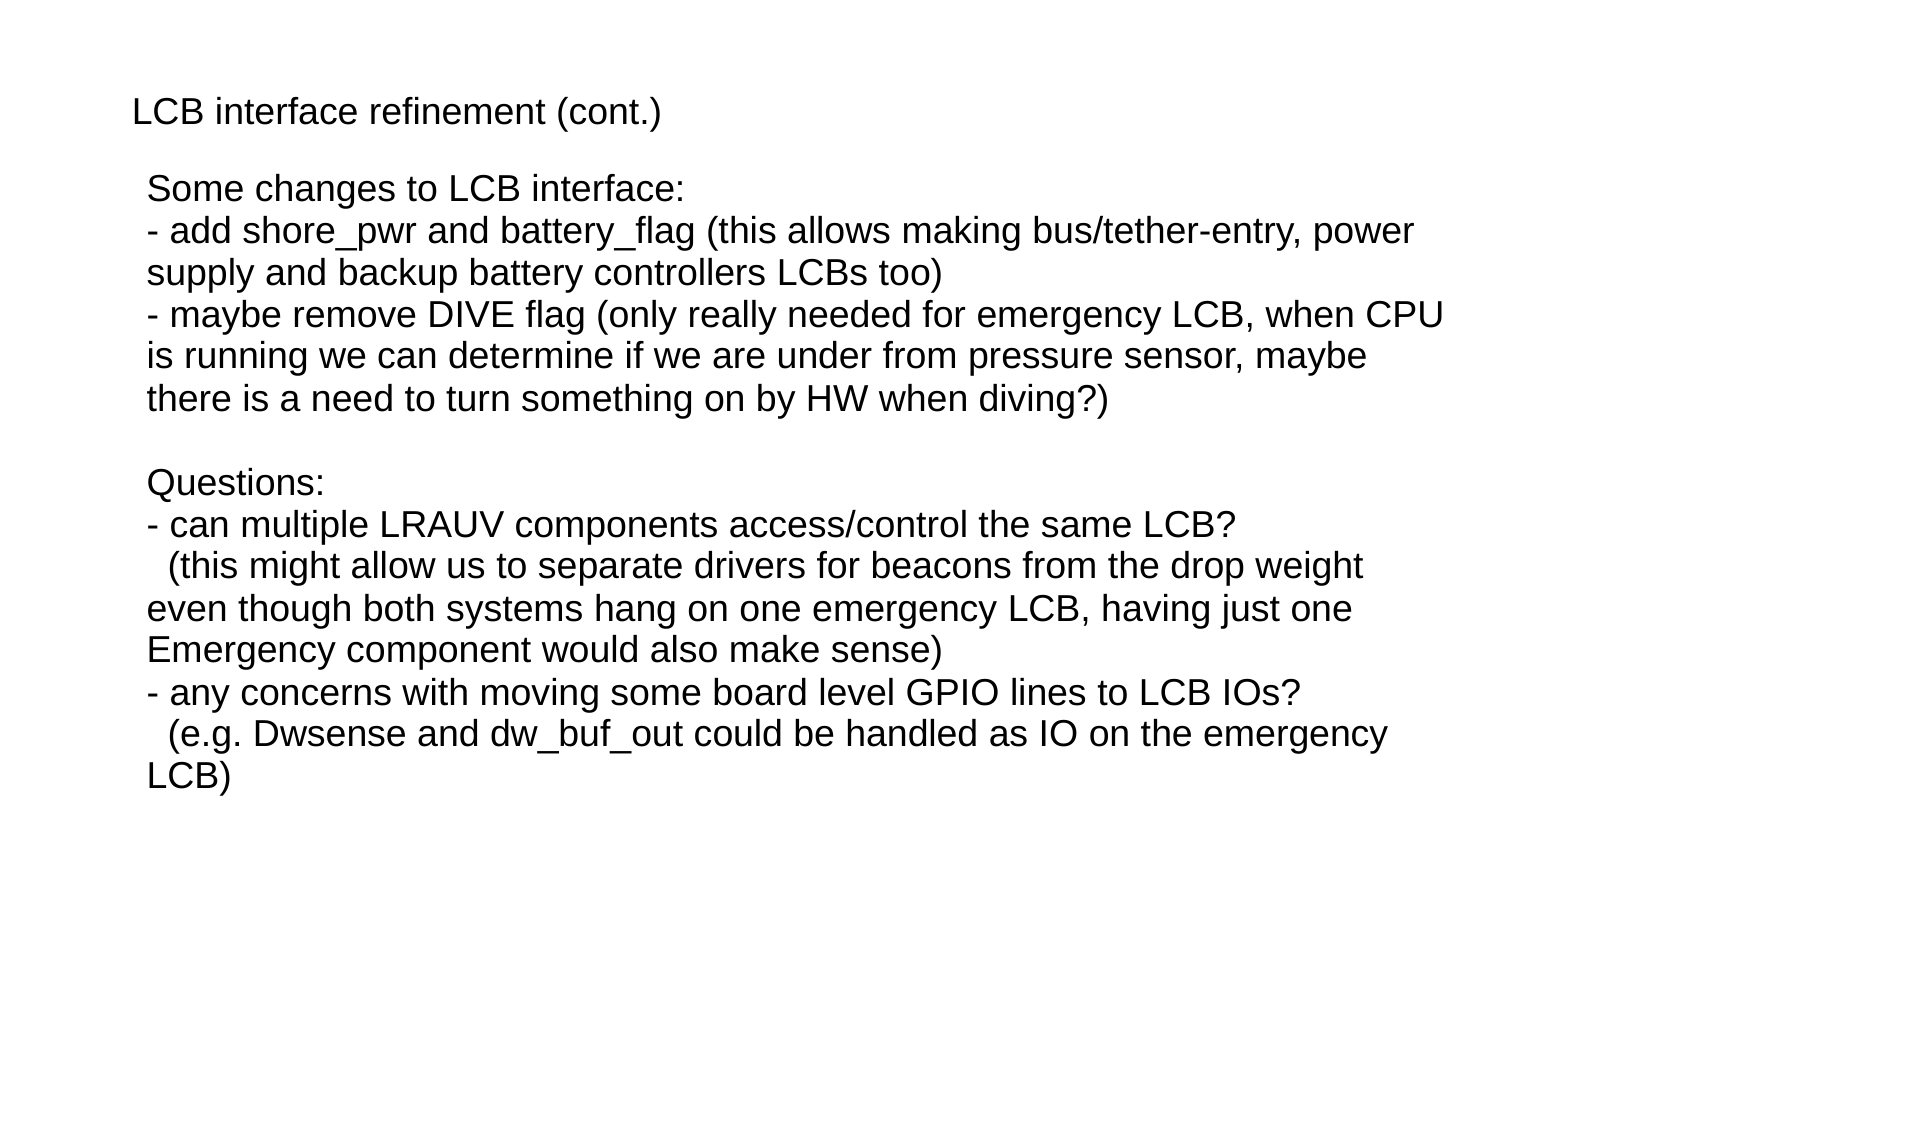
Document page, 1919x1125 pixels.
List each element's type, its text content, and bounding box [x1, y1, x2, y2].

text_box Some changes to LCB interface: - add shore_pwr and battery_flag (this allows making bus/tether-entry, power supply and backup battery controllers LCBs too) - maybe remove DIVE flag (only really needed for emergency LCB, when CPU is running we can determine if we are under from pressure sensor, maybe there is a need to turn something on by HW when diving?) Questions: - can multiple LRAUV components access/control the same LCB? (this might allow us to separate drivers for beacons from the drop weight even though both systems hang on one emergency LCB, having just one Emergency component would also make sense) - any concerns with moving some board level GPIO lines to LCB IOs? (e.g. Dwsense and dw_buf_out could be handled as IO on the emergency LCB) [131, 159, 1471, 889]
title LCB interface refinement (cont.) [131, 59, 1787, 160]
